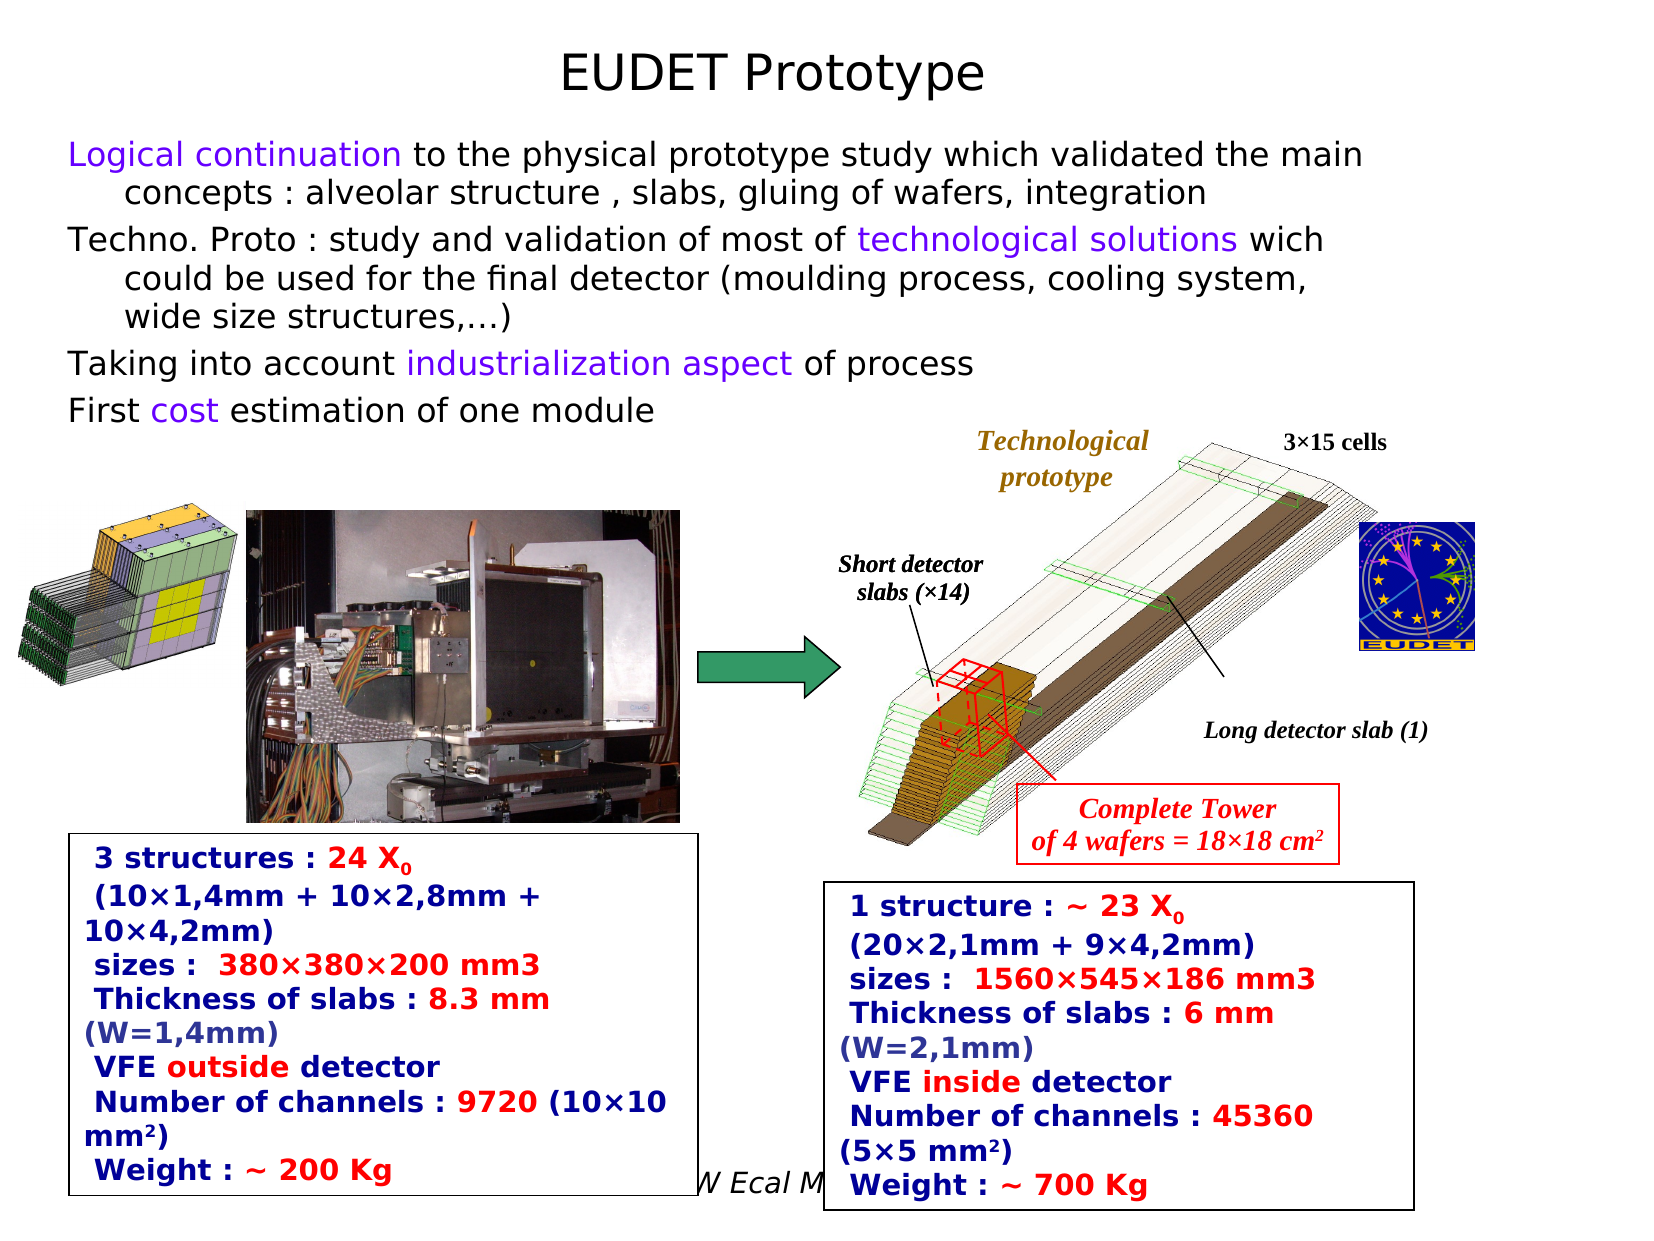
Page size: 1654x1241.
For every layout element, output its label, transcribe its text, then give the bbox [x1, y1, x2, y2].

text_box [697, 636, 841, 698]
text_box Technological prototype [925, 416, 1201, 503]
picture [18, 501, 680, 823]
text_box Short detector slabs (×14) [823, 542, 1005, 614]
text_box Logical continuation to the physical prototype study which validated the main concepts : alveolar structure , slabs, gluing of wafers, integration Techno. Proto : study and validation of most of technological solutions wich could be used for the final detector (moulding process, cooling system, wide size structures,…) Taking into account industrialization aspect of process First cost estimation of one module [52, 127, 1403, 231]
picture [805, 399, 1475, 865]
text_box 3 structures : 24 X0 (10×1,4mm + 10×2,8mm + 10×4,2mm) sizes : 380×380×200 mm3 Thickness of slabs : 8.3 mm (W=1,4mm) VFE outside detector Number of channels : 9720 (10×10 mm2) Weight : ~ 200 Kg [68, 833, 699, 1196]
text_box 1 structure : ~ 23 X0 (20×2,1mm + 9×4,2mm) sizes : 1560×545×186 mm3 Thickness of slabs : 6 mm (W=2,1mm) VFE inside detector Number of channels : 45360 (5×5 mm2) Weight : ~ 700 Kg [824, 882, 1414, 1211]
text_box 3×15 cells [1268, 420, 1403, 465]
text_box Long detector slab (1) [1188, 708, 1445, 752]
text_box EUDET Prototype [544, 36, 994, 110]
text_box Complete Tower of 4 wafers = 18×18 cm2 [1016, 784, 1339, 865]
